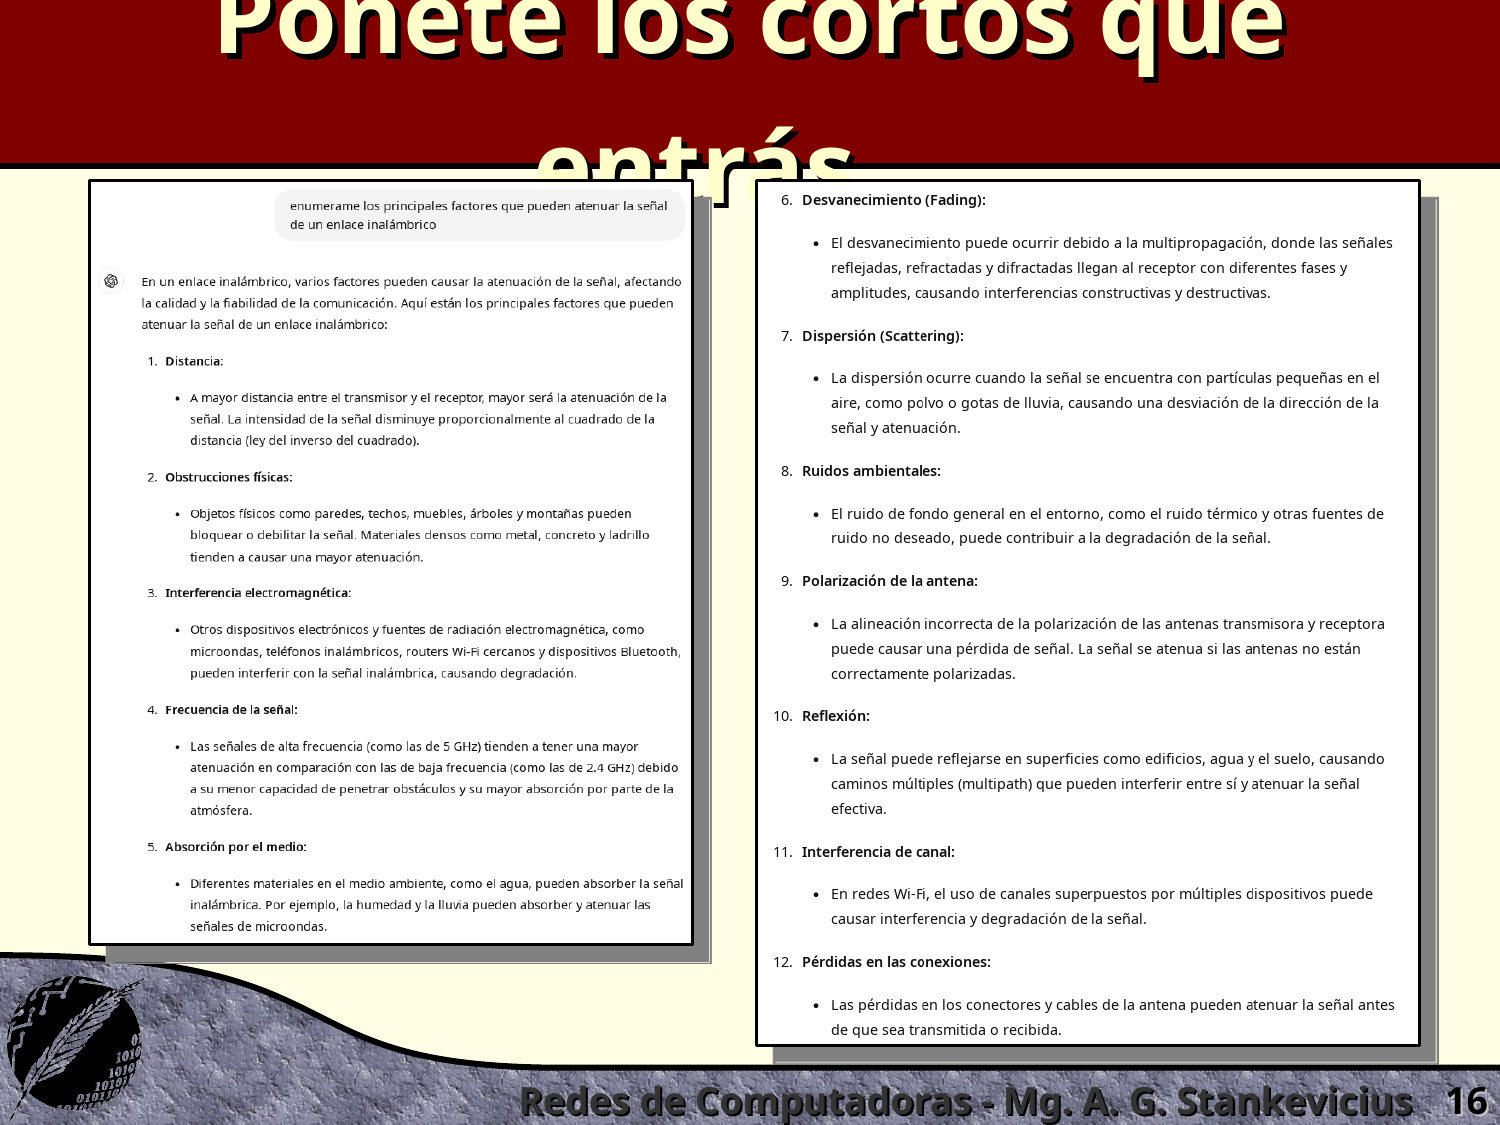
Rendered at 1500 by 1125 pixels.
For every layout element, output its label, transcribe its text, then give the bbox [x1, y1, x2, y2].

picture [90, 181, 691, 943]
picture [757, 181, 1418, 1045]
picture [0, 959, 1500, 1125]
title Ponete los cortos que entrás… [15, 5, 1485, 160]
picture [790, 1100, 795, 1110]
picture [1047, 1100, 1054, 1110]
